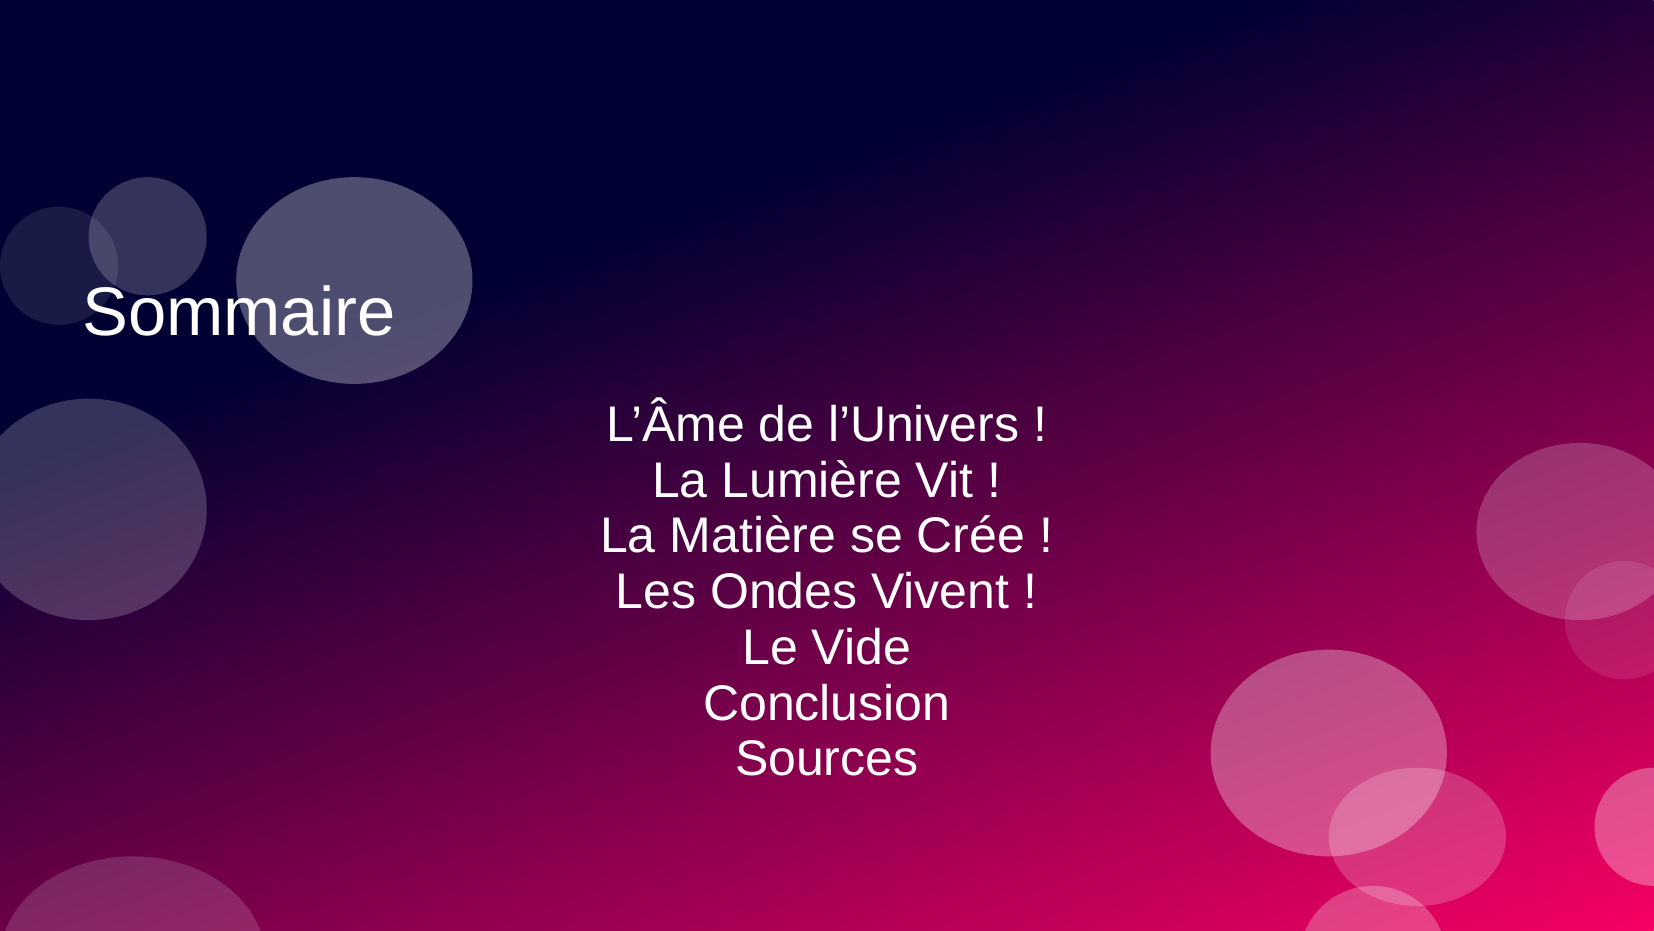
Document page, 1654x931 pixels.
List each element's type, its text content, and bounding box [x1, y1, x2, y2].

title Sommaire [82, 234, 1571, 390]
subtitle L’Âme de l’Univers ! La Lumière Vit ! La Matière se Crée ! Les Ondes Vivent ! Le Vide Conclusion Sources [82, 395, 1571, 787]
